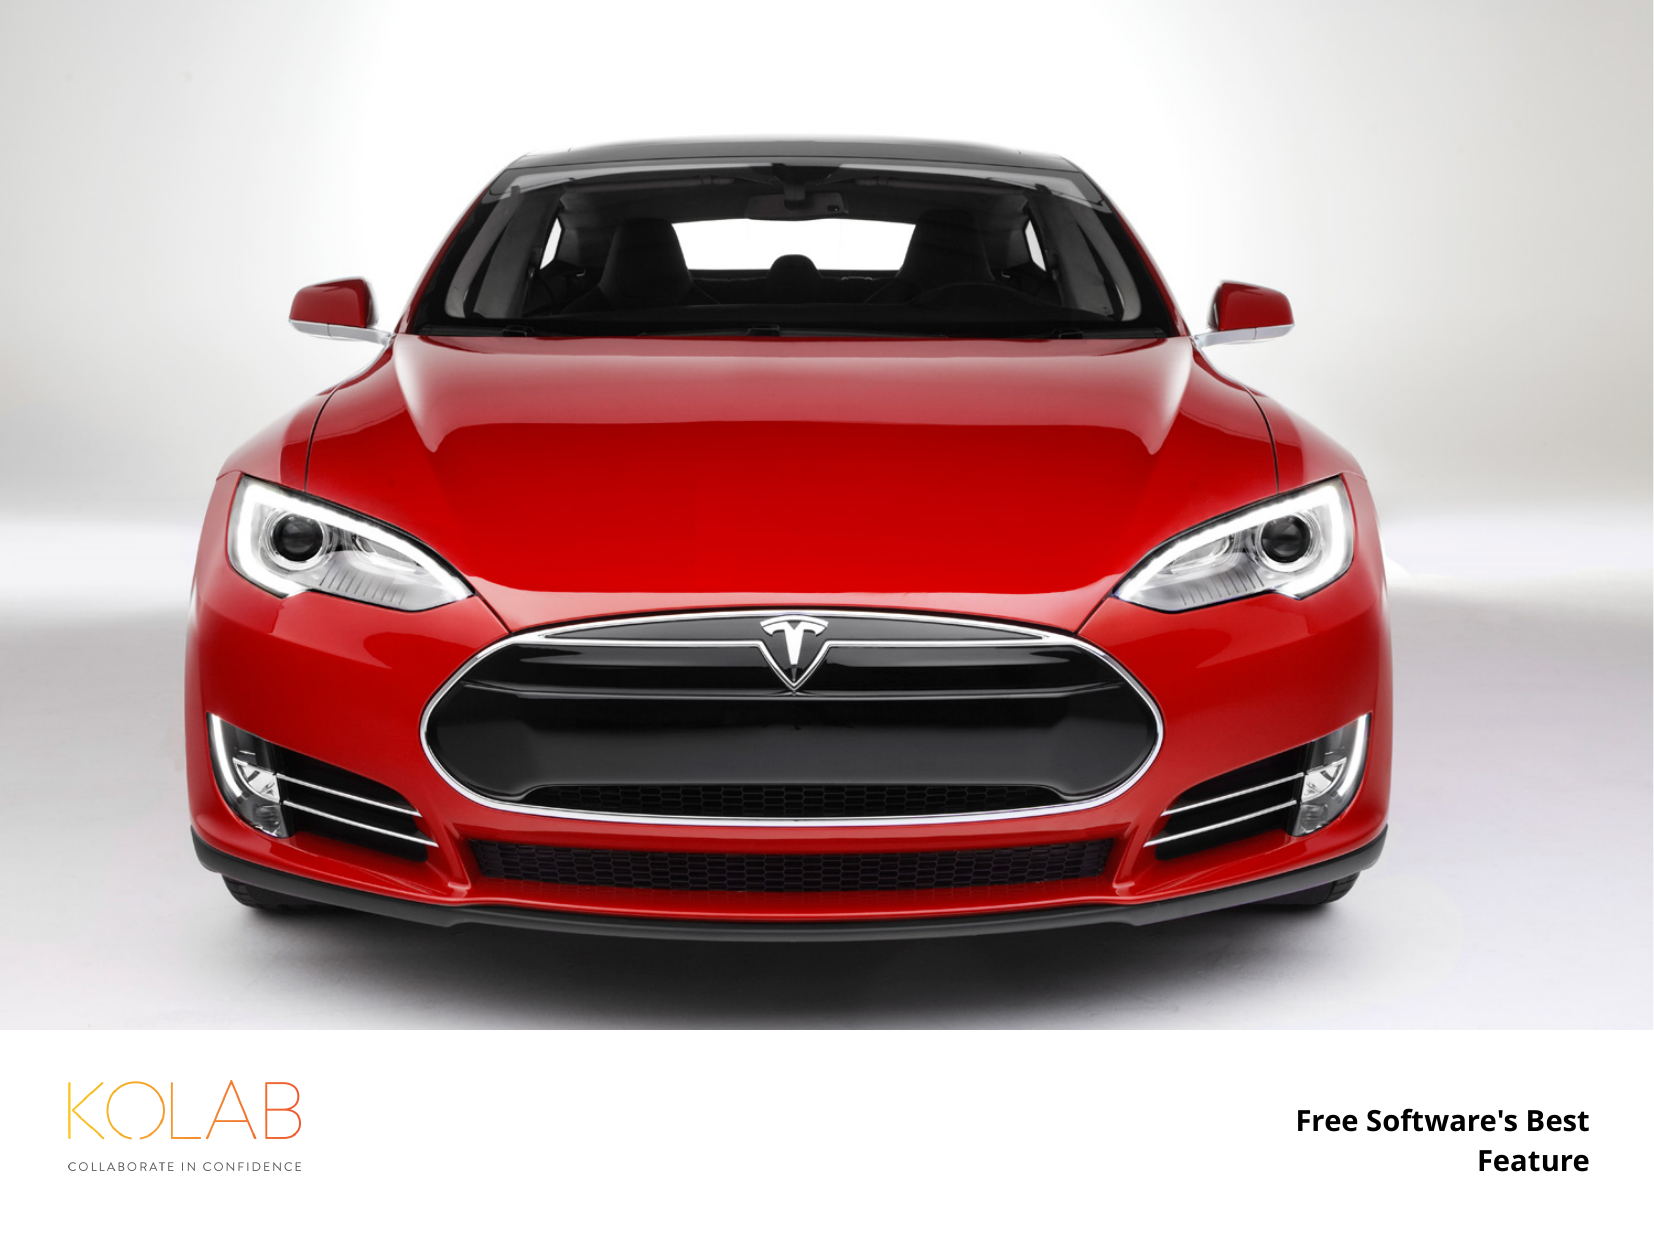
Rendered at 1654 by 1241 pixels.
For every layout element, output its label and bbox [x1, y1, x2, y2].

picture [68, 1080, 301, 1171]
picture [0, 0, 1654, 1030]
